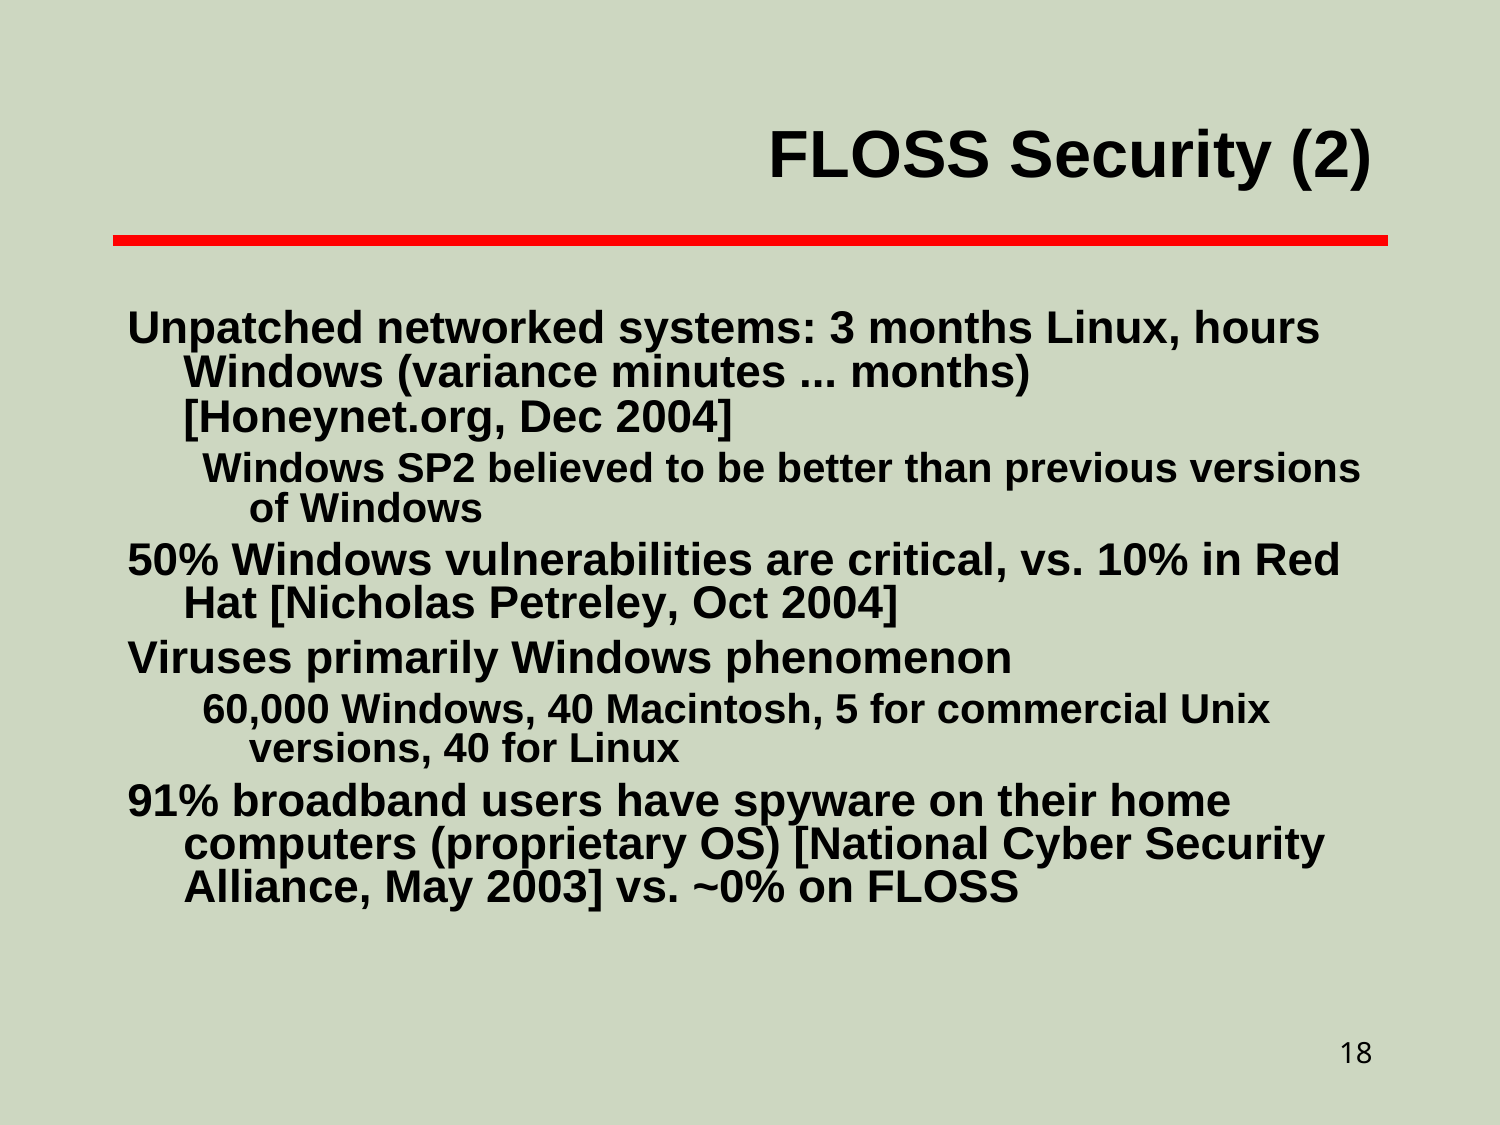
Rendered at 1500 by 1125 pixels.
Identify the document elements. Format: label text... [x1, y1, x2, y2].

list Unpatched networked systems: 3 months Linux, hours Windows (variance minutes ... months) [Honeynet.org, Dec 2004] Windows SP2 believed to be better than previous versions of Windows 50% Windows vulnerabilities are critical, vs. 10% in Red Hat [Nicholas Petreley, Oct 2004] Viruses primarily Windows phenomenon 60,000 Windows, 40 Macintosh, 5 for commercial Unix versions, 40 for Linux 91% broadband users have spyware on their home computers (proprietary OS) [National Cyber Security Alliance, May 2003] vs. ~0% on FLOSS [112, 299, 1388, 959]
title FLOSS Security (2) [337, 85, 1388, 224]
